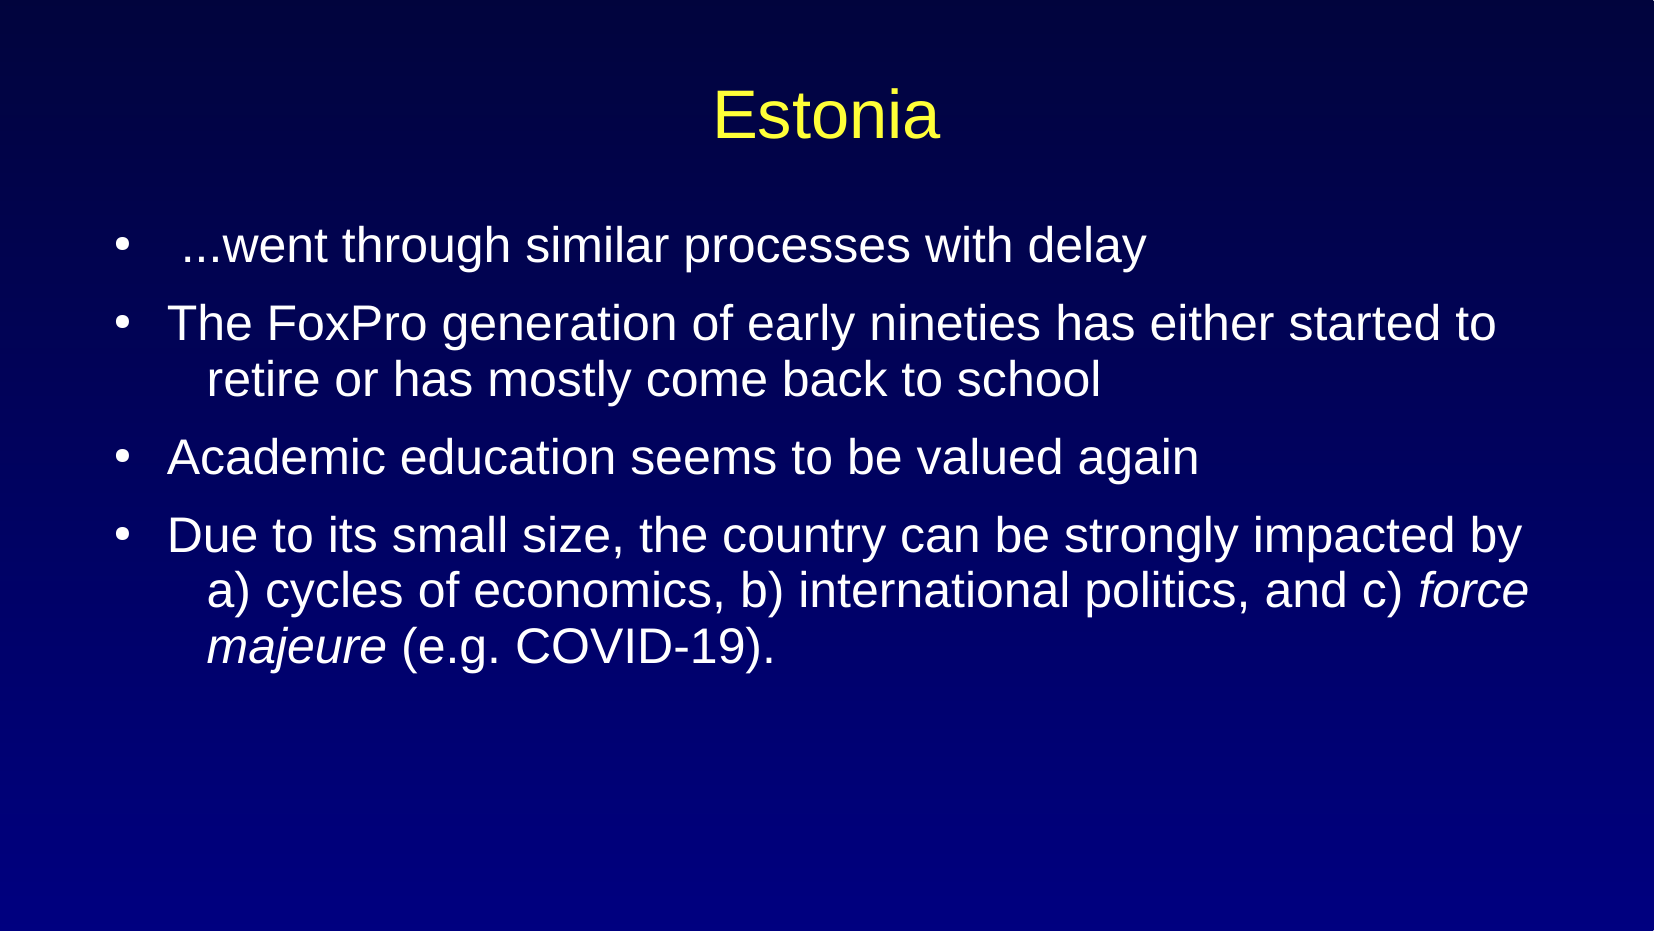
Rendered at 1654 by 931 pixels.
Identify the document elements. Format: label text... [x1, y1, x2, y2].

title Estonia [82, 37, 1571, 193]
list ...went through similar processes with delay The FoxPro generation of early nineties has either started to retire or has mostly come back to school Academic education seems to be valued again Due to its small size, the country can be strongly impacted by a) cycles of economics, b) international politics, and c) force majeure (e.g. COVID-19). [82, 217, 1571, 758]
